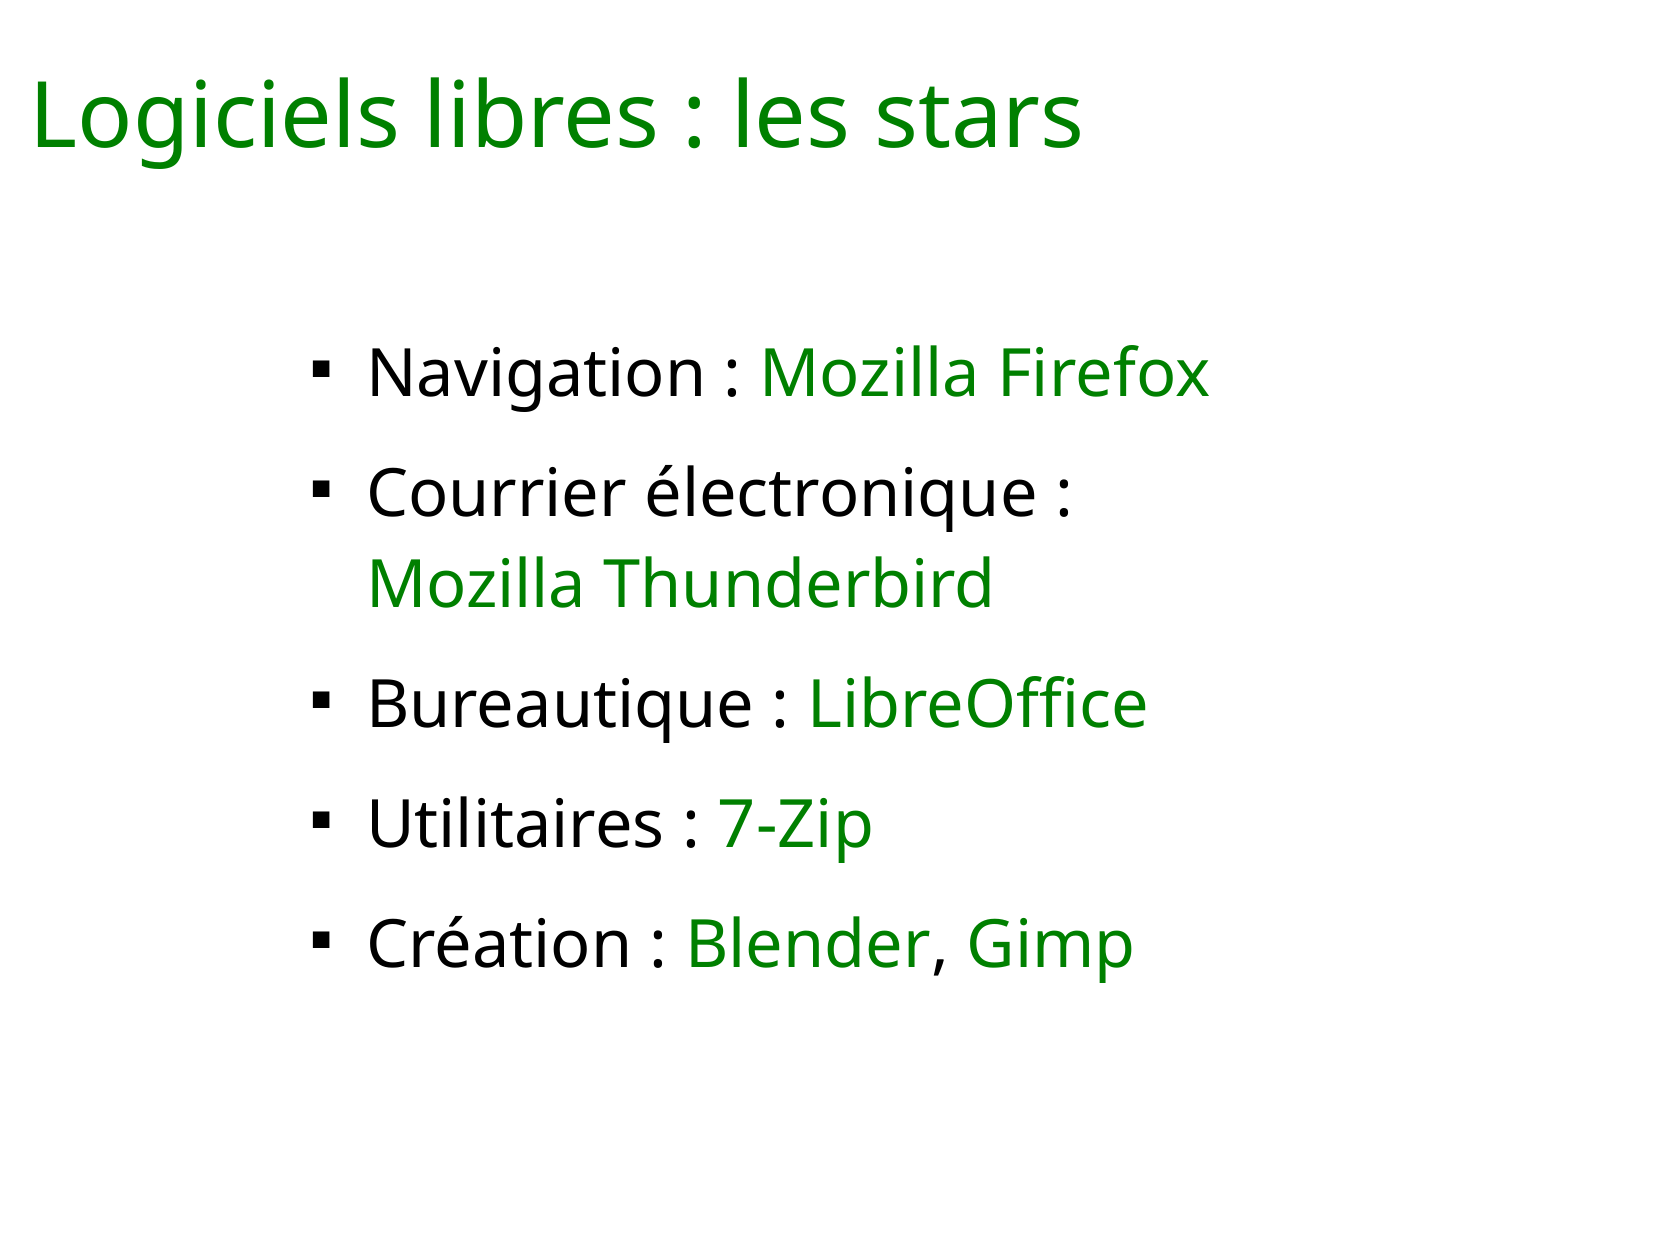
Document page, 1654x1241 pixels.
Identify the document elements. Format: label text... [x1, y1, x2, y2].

title Logiciels libres : les stars [29, 46, 1560, 178]
list Navigation : Mozilla Firefox Courrier électronique : Mozilla Thunderbird Bureautique : LibreOffice Utilitaires : 7-Zip Création : Blender, Gimp [295, 324, 1477, 910]
